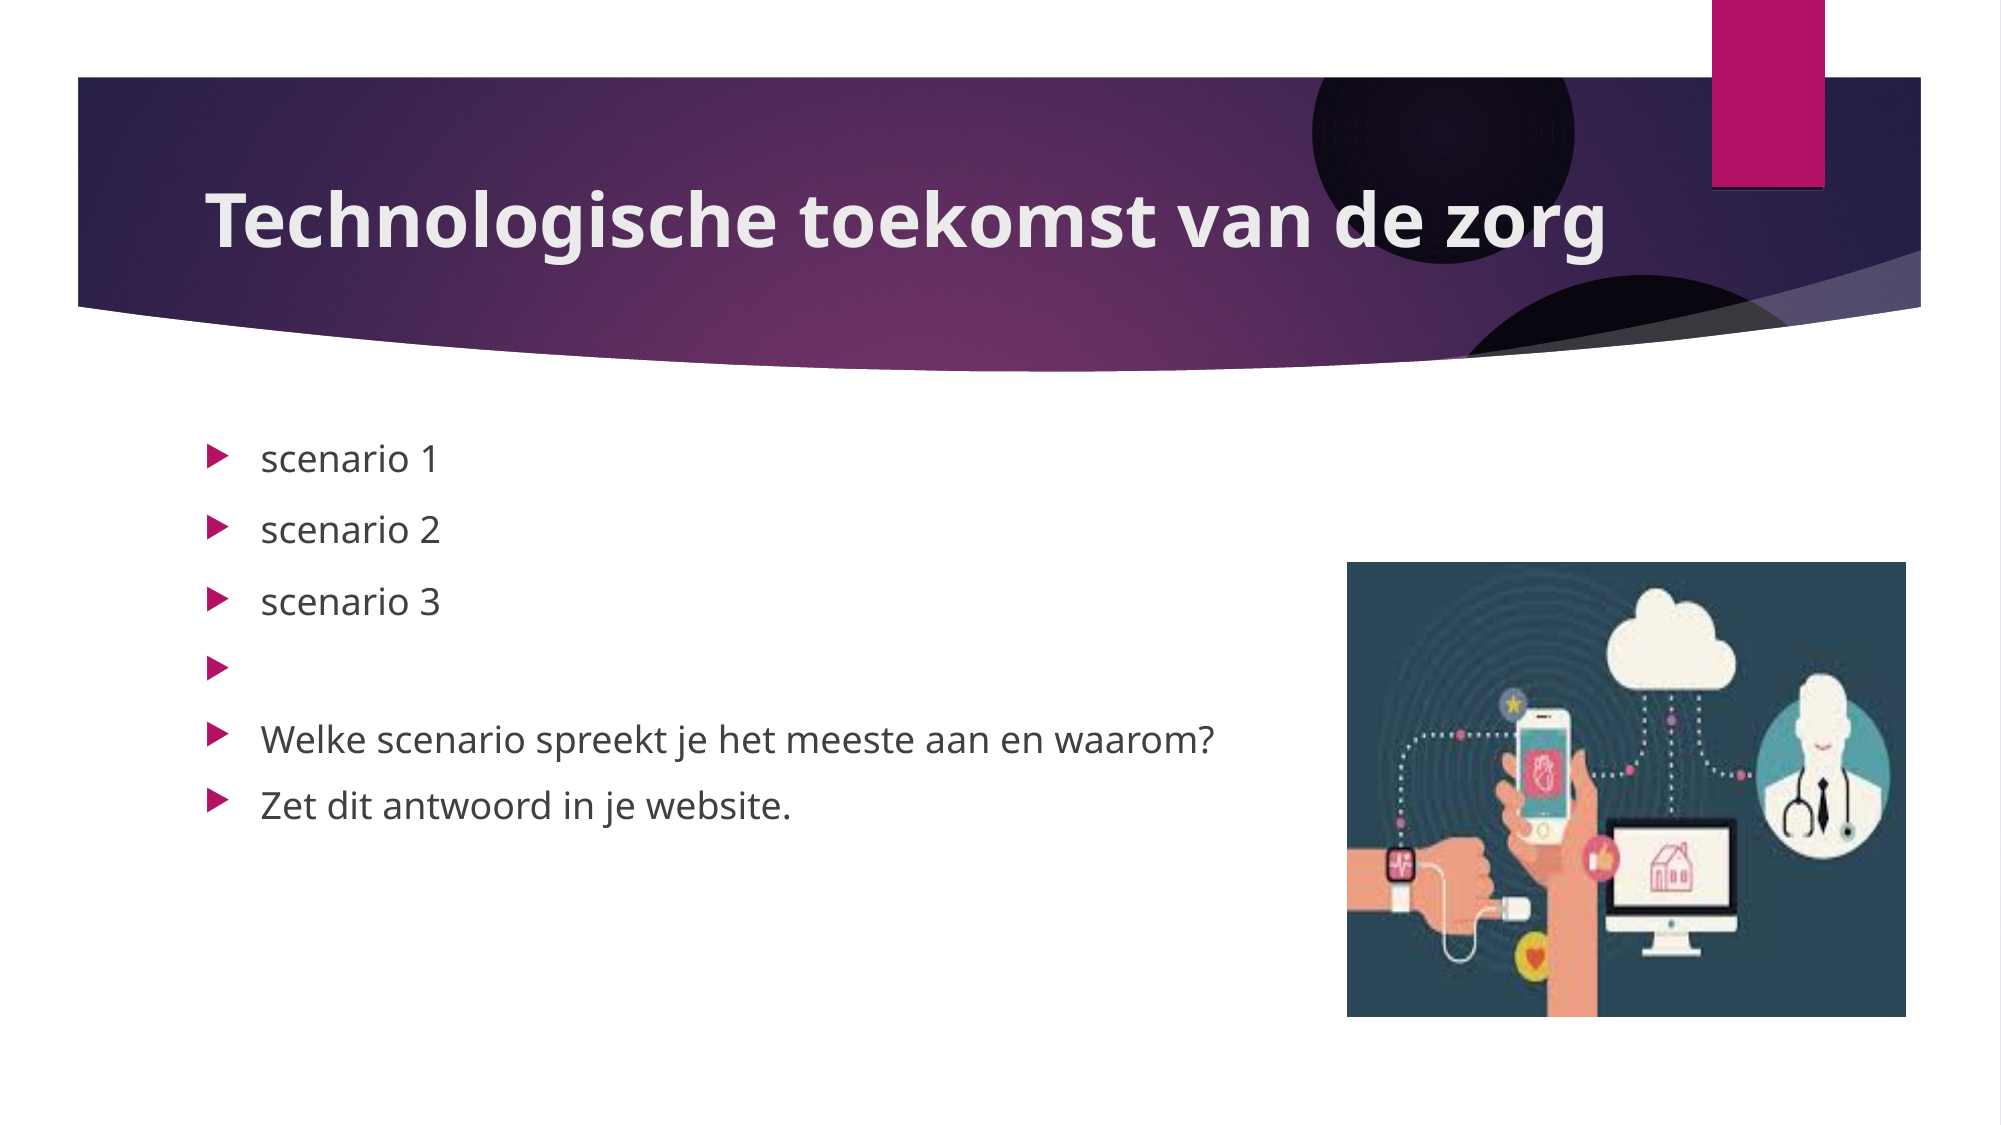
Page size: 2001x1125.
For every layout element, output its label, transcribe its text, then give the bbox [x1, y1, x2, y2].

title Technologische toekomst van de zorg [189, 159, 1627, 276]
list scenario 1 scenario 2 scenario 3 Welke scenario spreekt je het meeste aan en waarom? Zet dit antwoord in je website. [189, 427, 1638, 988]
picture [1347, 562, 1906, 1017]
